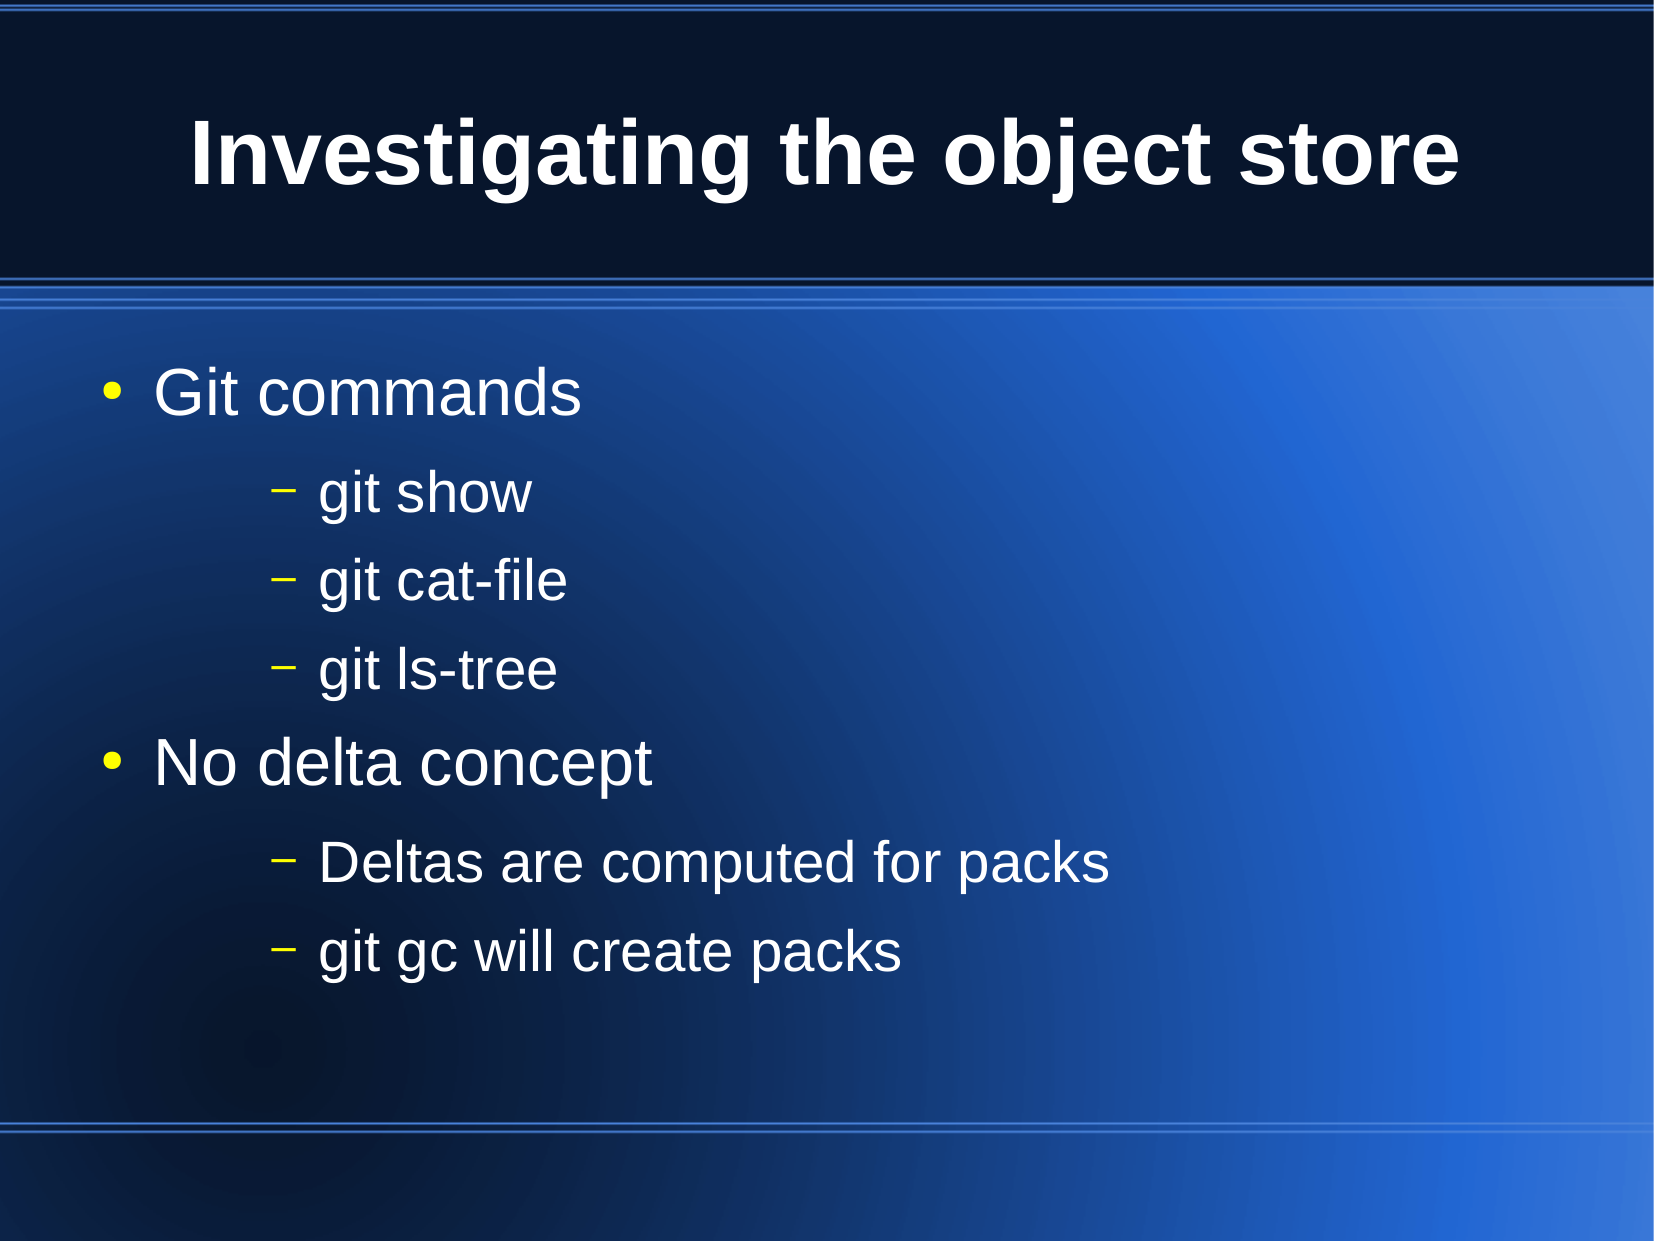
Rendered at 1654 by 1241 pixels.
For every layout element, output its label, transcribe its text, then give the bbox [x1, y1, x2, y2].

list Git commands git show git cat-file git ls-tree No delta concept Deltas are computed for packs git gc will create packs [82, 355, 1571, 1043]
title Investigating the object store [82, 56, 1571, 250]
picture [0, 0, 1654, 1241]
